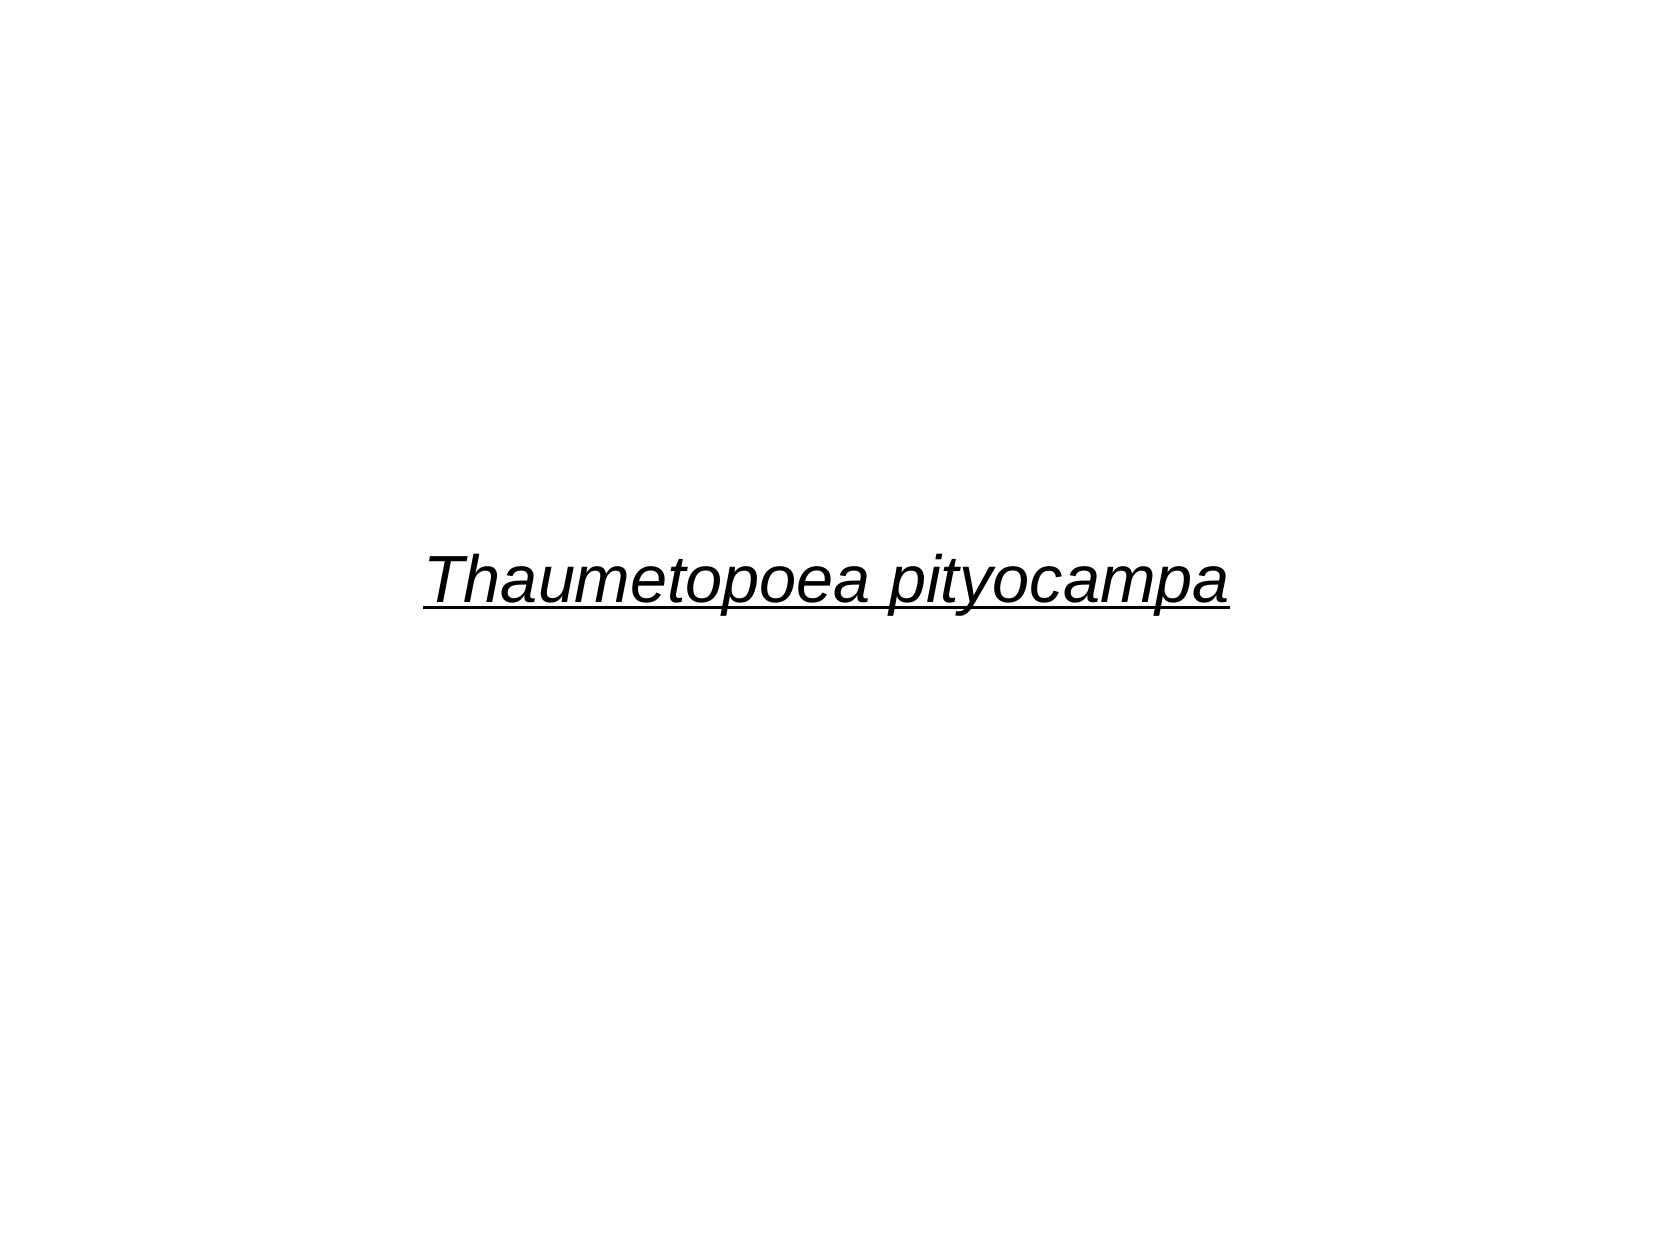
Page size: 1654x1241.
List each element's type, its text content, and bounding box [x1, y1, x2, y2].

subtitle Thaumetopoea pityocampa [82, 56, 1571, 1102]
